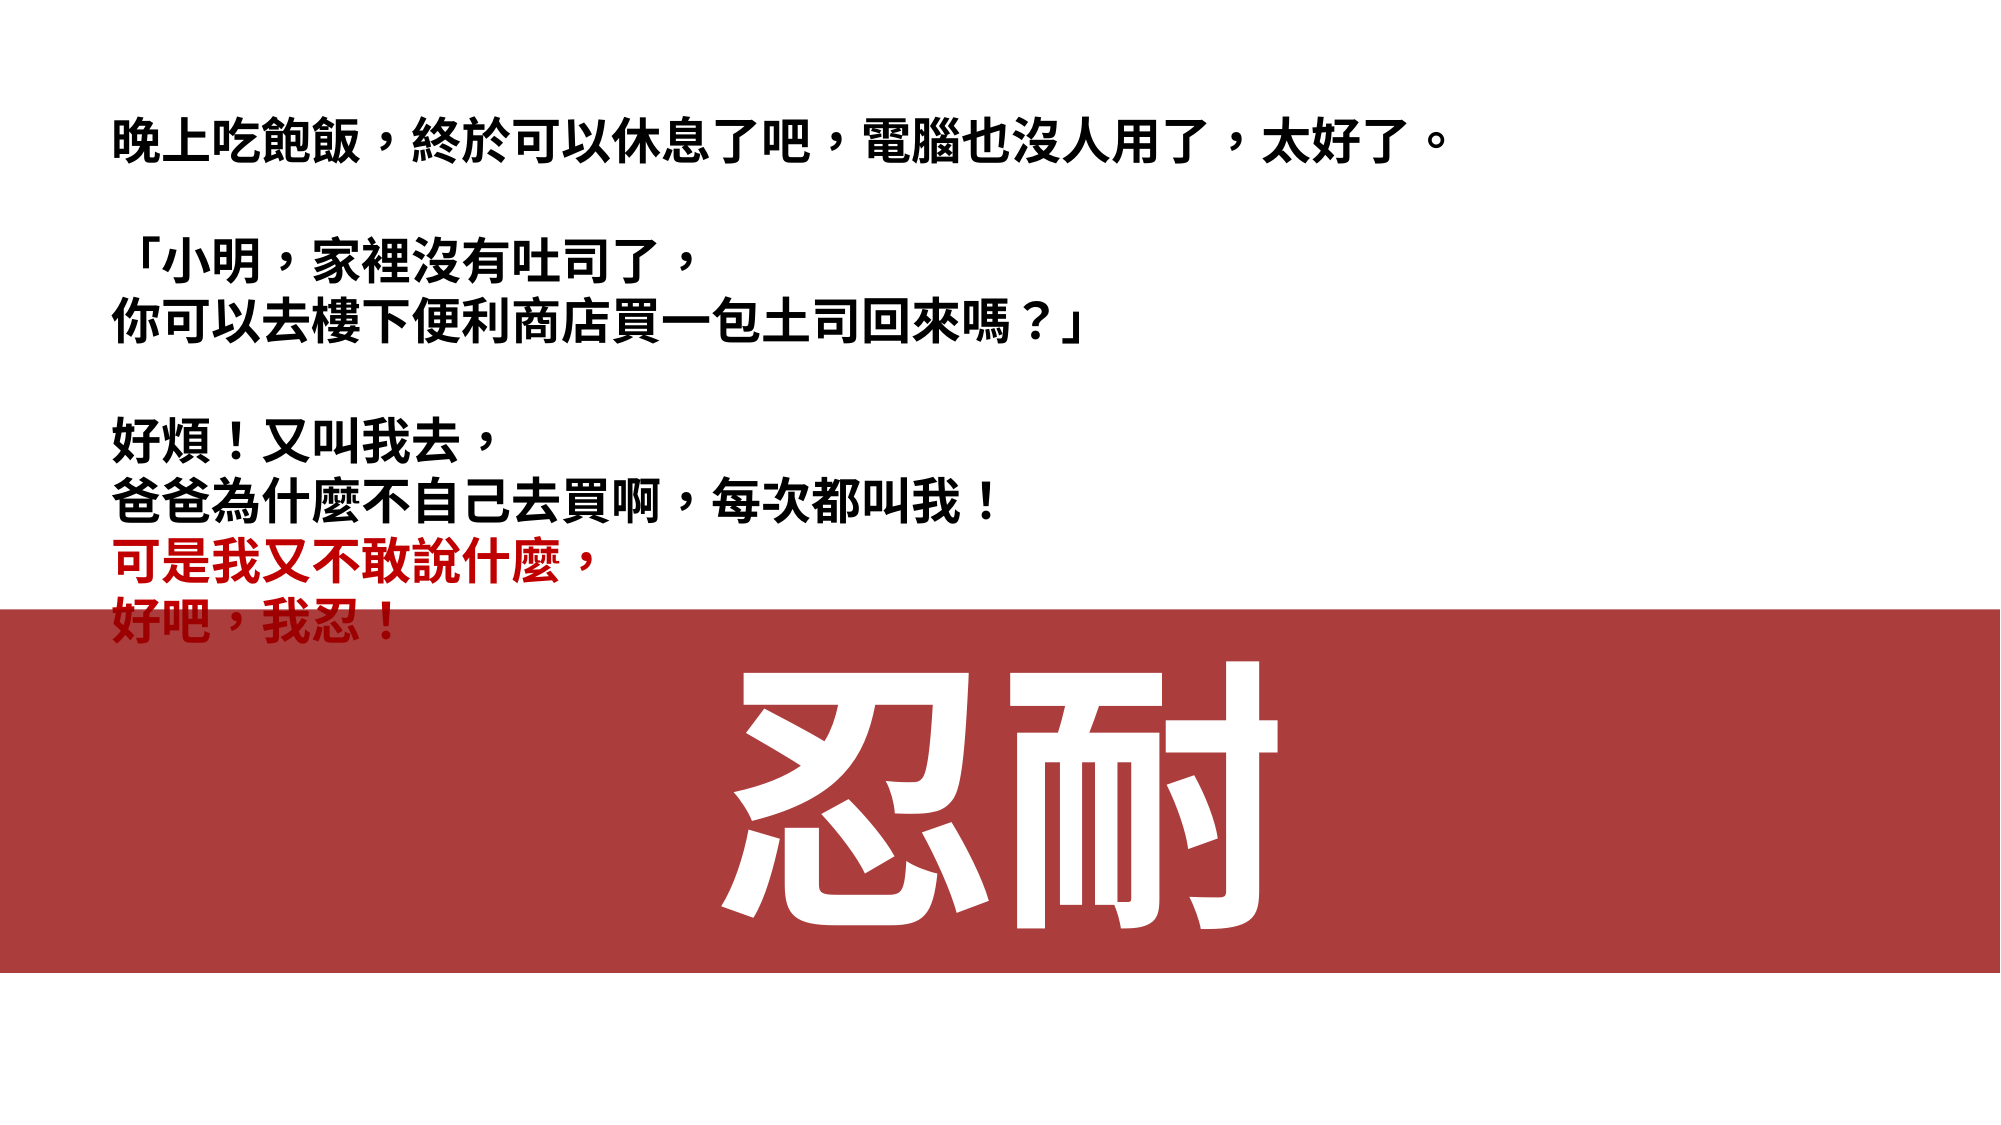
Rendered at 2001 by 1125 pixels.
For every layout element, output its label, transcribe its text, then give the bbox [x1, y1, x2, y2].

text_box 忍耐 [0, 609, 2000, 973]
text_box 晚上吃飽飯，終於可以休息了吧，電腦也沒人用了，太好了。 「小明，家裡沒有吐司了， 你可以去樓下便利商店買一包土司回來嗎？」 好煩！又叫我去， 爸爸為什麼不自己去買啊，每次都叫我！ 可是我又不敢說什麼， 好吧，我忍！ [96, 102, 1467, 609]
